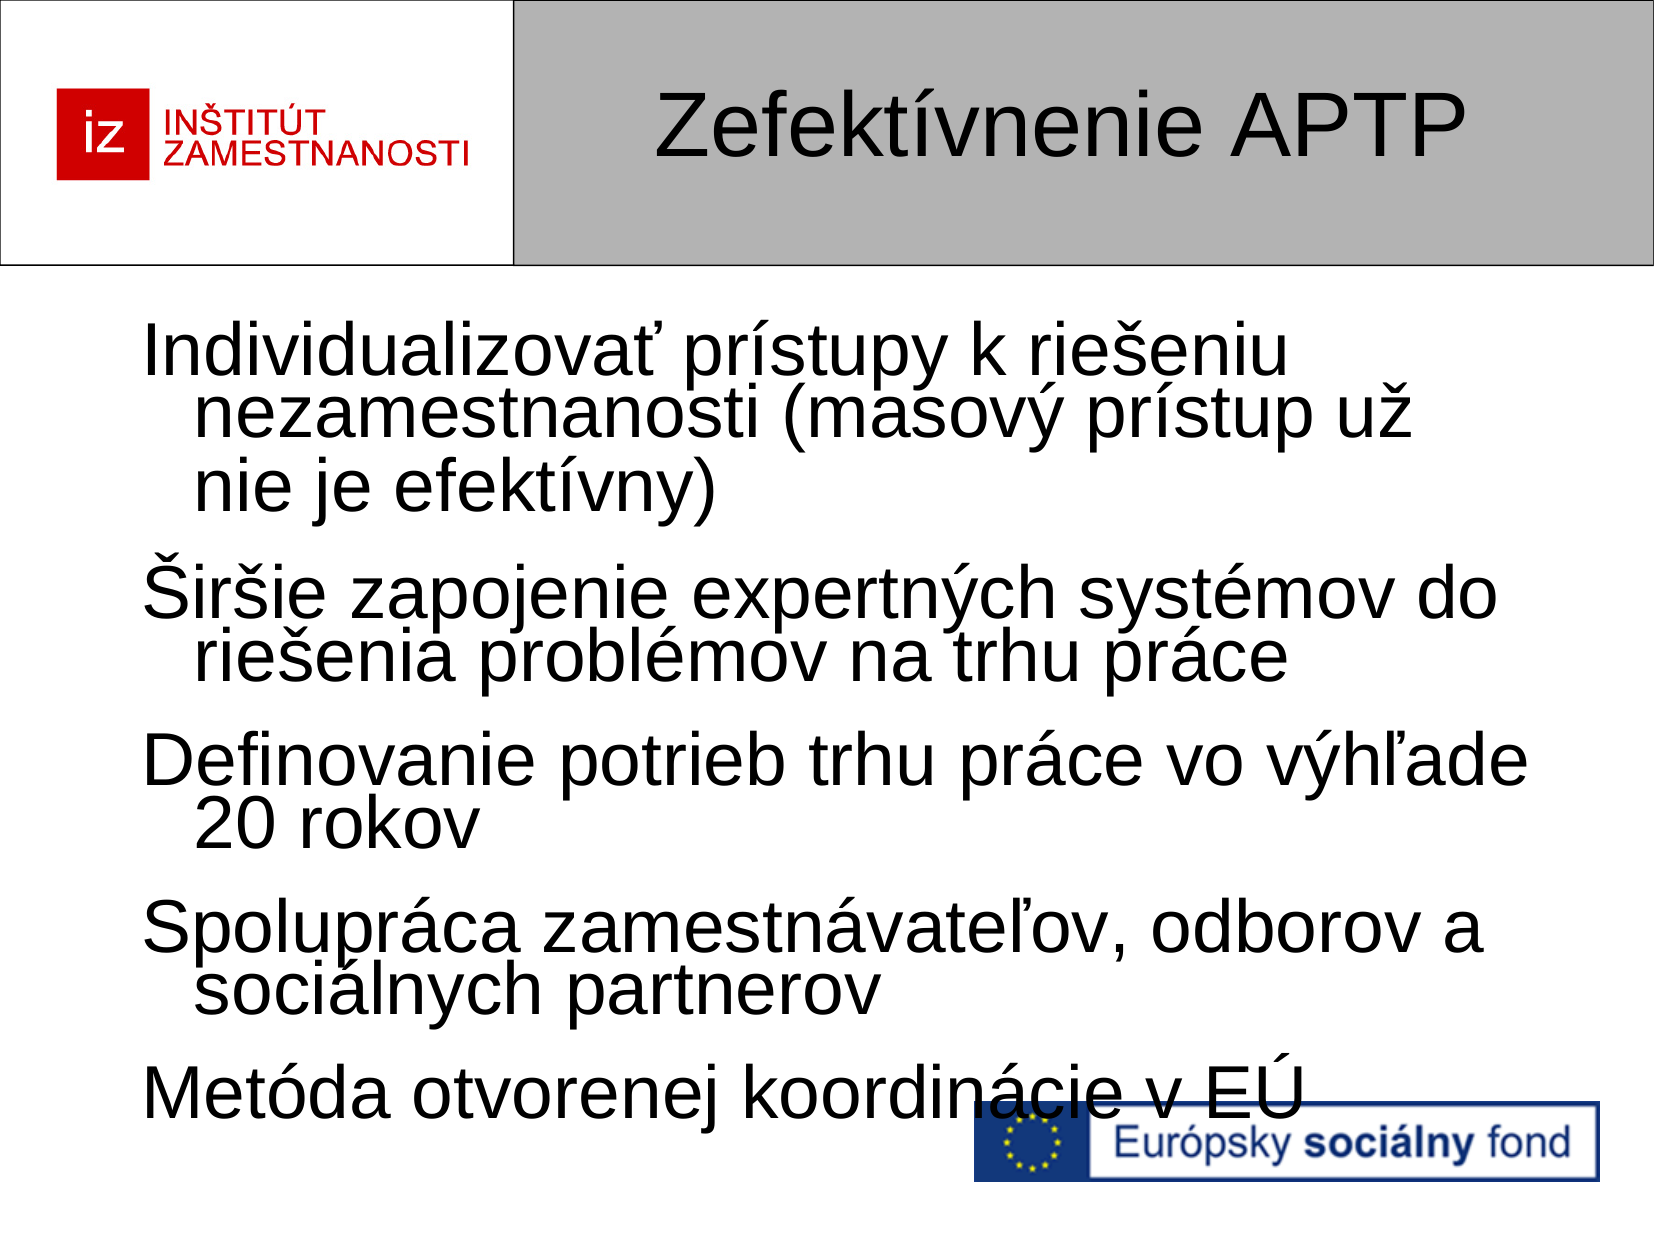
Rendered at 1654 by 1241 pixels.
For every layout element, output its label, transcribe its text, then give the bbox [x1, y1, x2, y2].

picture [5, 8, 512, 256]
picture [974, 1101, 1600, 1182]
title Zefektívnenie APTP [560, 37, 1565, 229]
list Individualizovať prístupy k riešeniu nezamestnanosti (masový prístup už nie je efektívny)‏ Širšie zapojenie expertných systémov do riešenia problémov na trhu práce Definovanie potrieb trhu práce vo výhľade 20 rokov Spolupráca zamestnávateľov, odborov a sociálnych partnerov Metóda otvorenej koordinácie v EÚ [124, 324, 1536, 1176]
